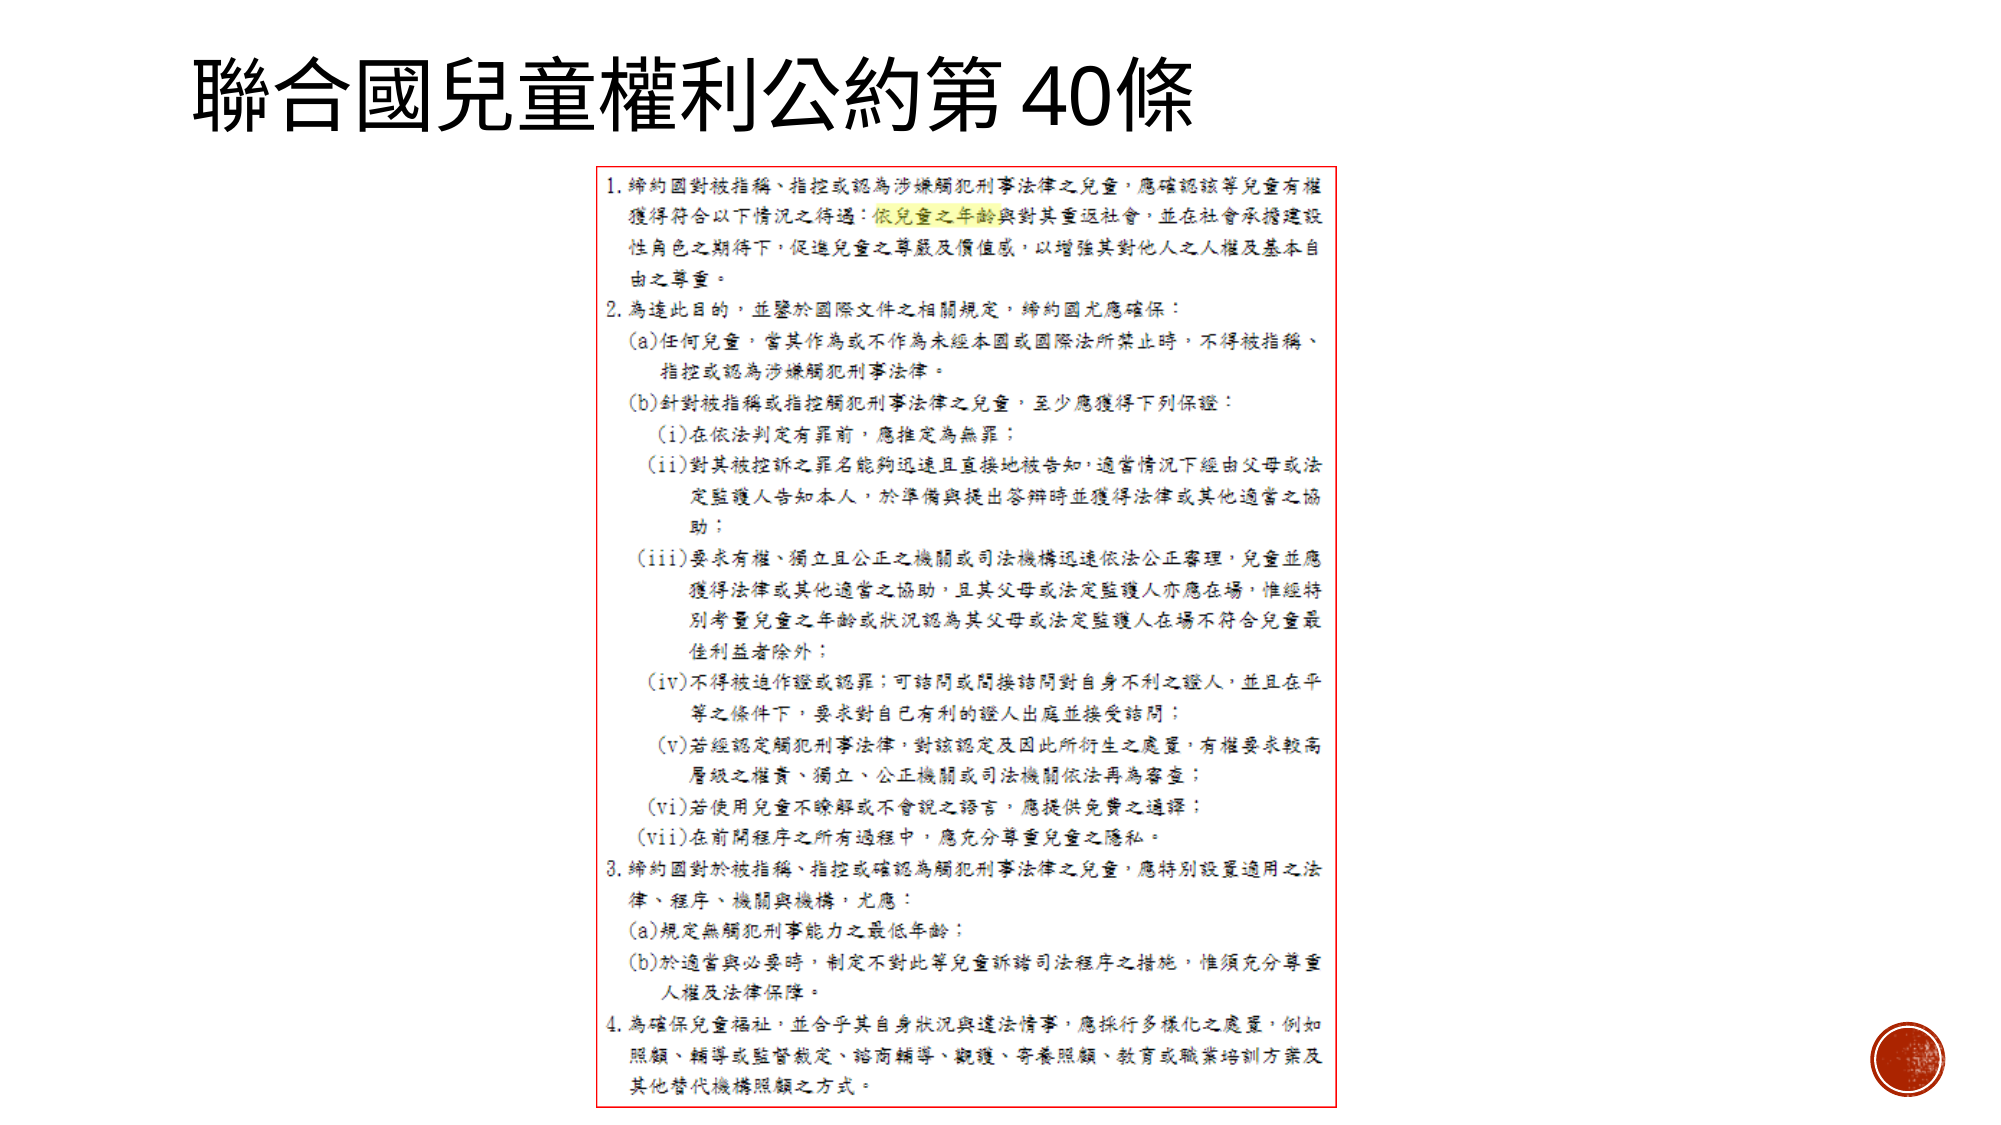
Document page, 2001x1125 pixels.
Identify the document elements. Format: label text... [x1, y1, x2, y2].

title 聯合國兒童權利公約第40條 [175, 37, 1826, 154]
picture [596, 166, 1337, 1108]
